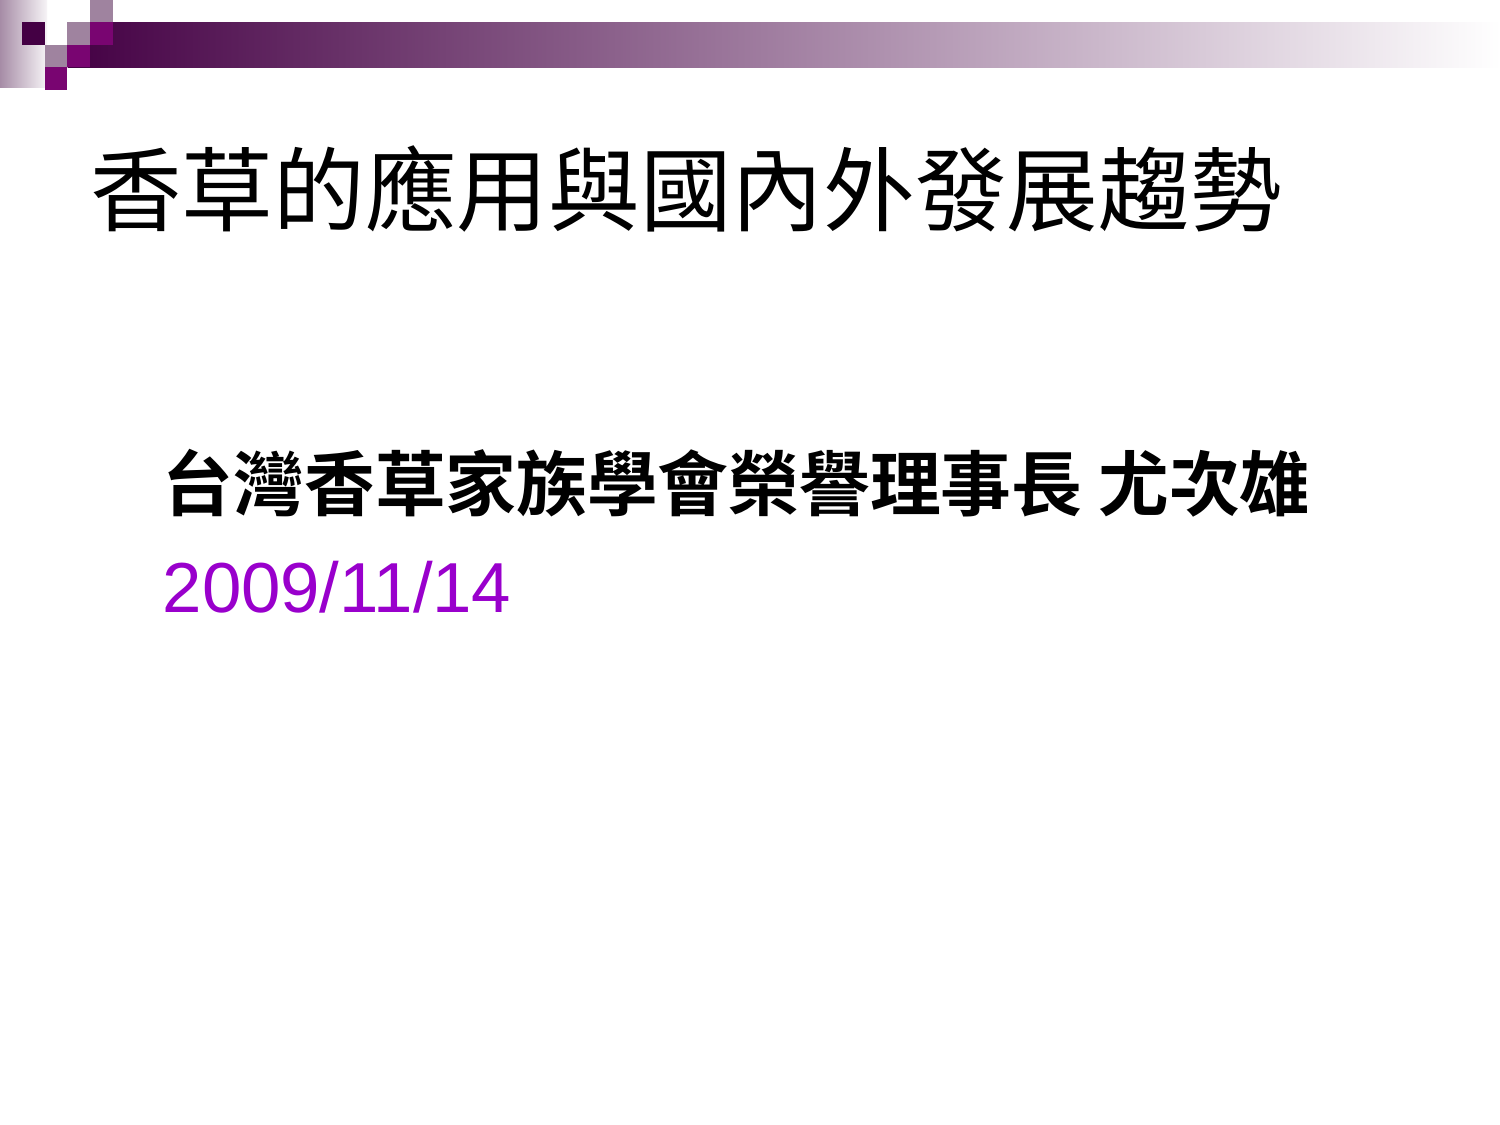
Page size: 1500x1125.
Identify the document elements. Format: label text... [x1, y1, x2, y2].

subtitle 台灣香草家族學會榮譽理事長 尤次雄 2009/11/14 [147, 432, 1353, 738]
title 香草的應用與國內外發展趨勢 [75, 75, 1426, 300]
